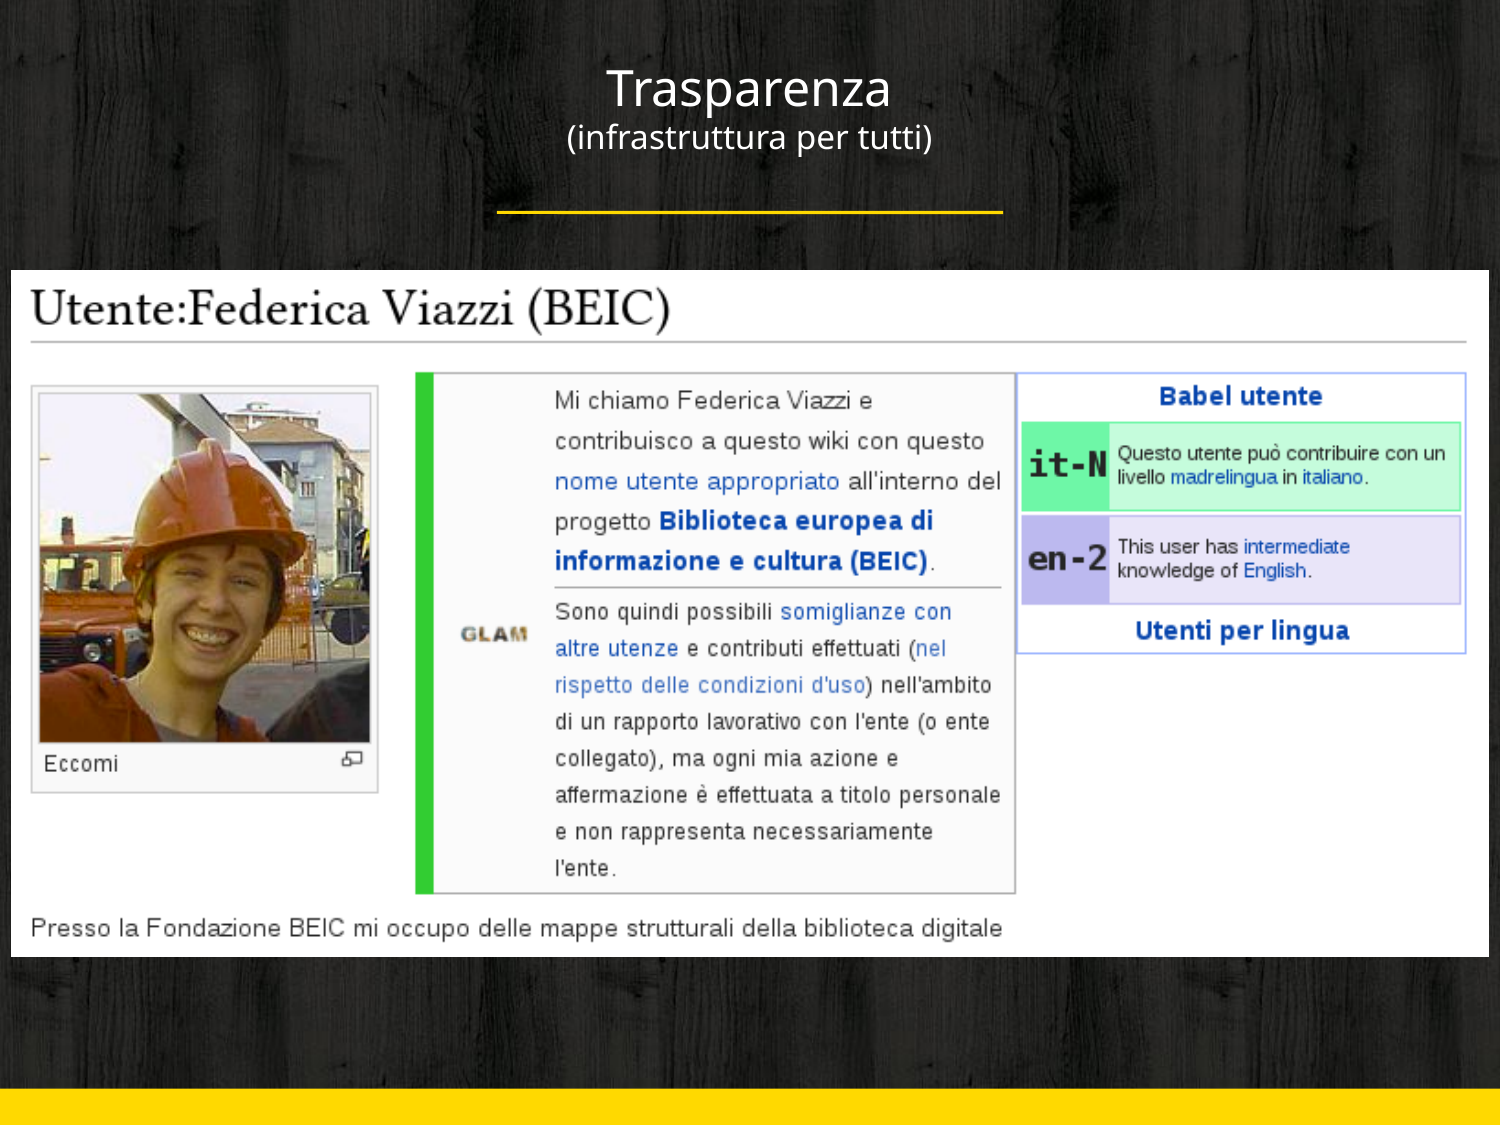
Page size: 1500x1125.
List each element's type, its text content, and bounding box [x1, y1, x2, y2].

picture [0, 0, 1500, 1088]
title Trasparenza (infrastruttura per tutti) [75, 0, 1425, 213]
